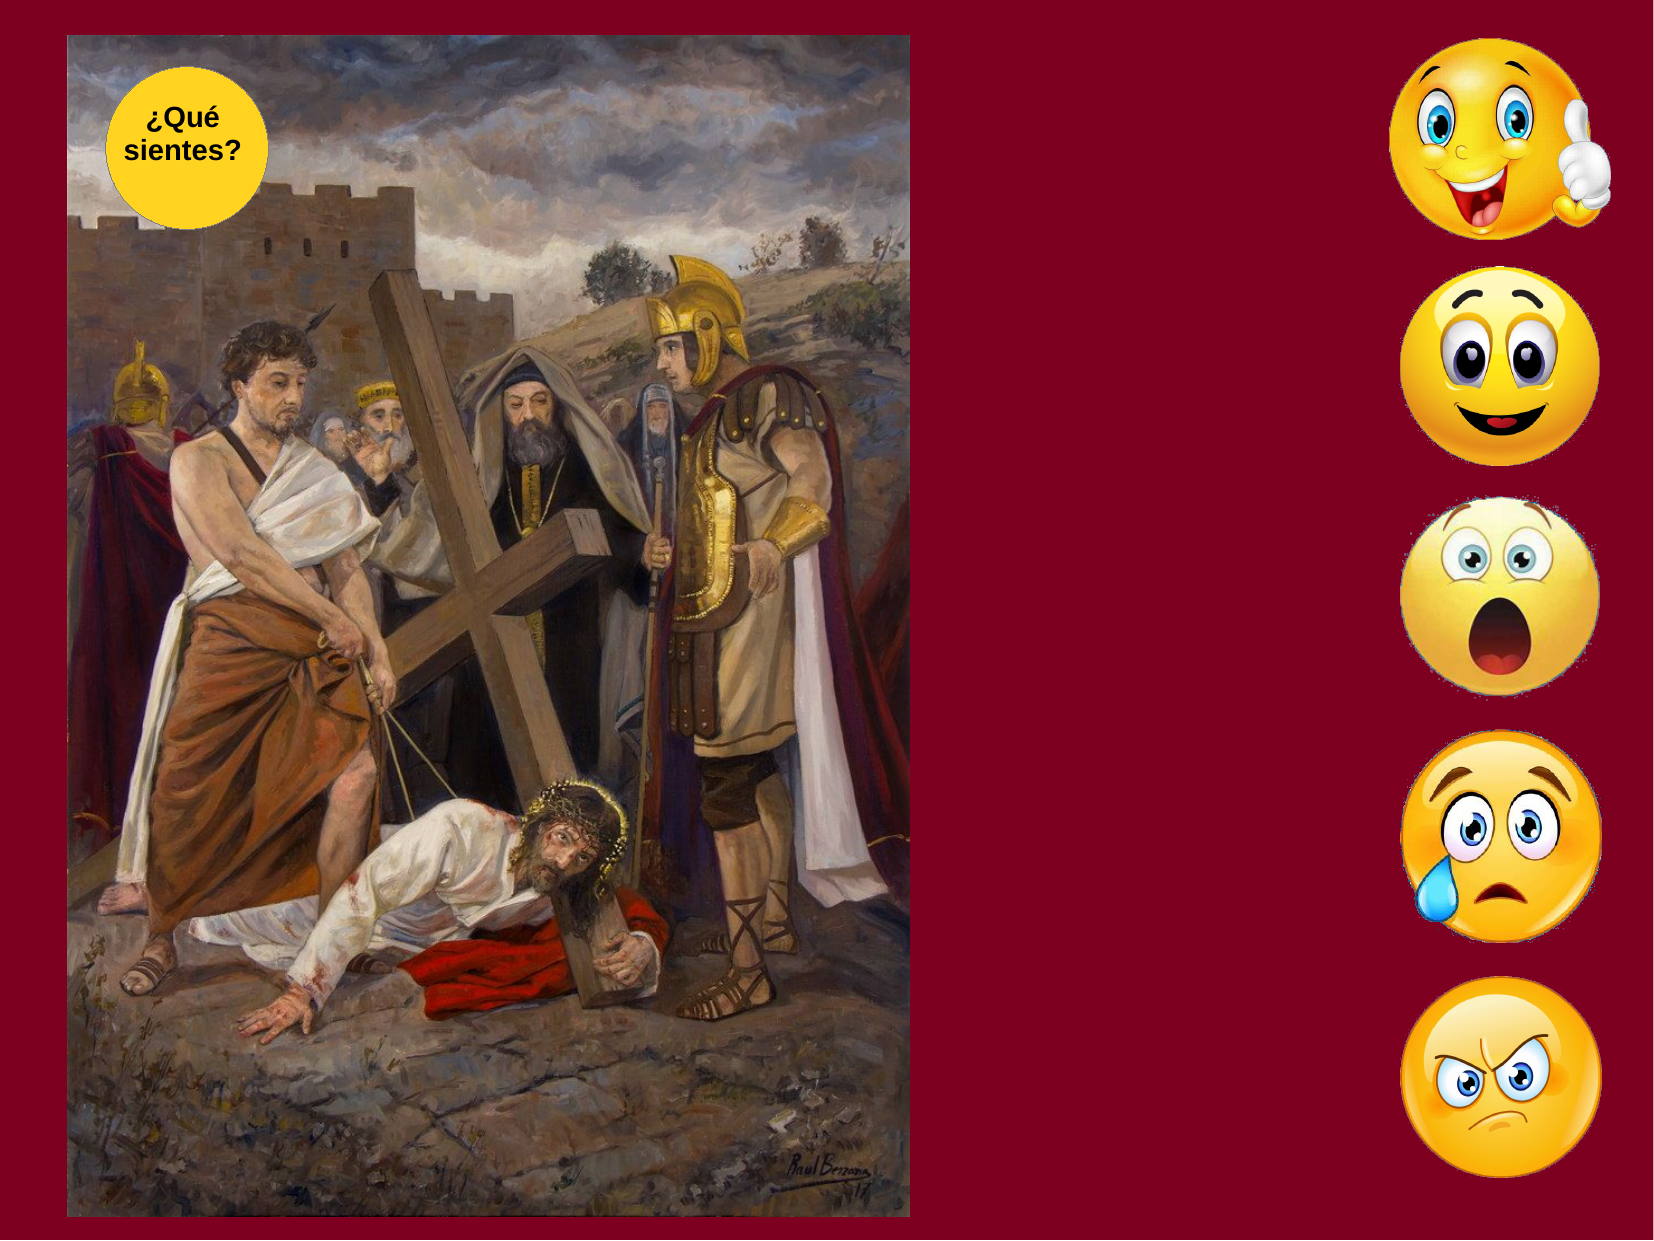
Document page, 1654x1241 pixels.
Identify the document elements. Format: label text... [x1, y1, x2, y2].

picture [1400, 495, 1602, 704]
picture [1389, 38, 1611, 240]
picture [1399, 266, 1600, 466]
picture [1400, 976, 1602, 1178]
picture [1400, 729, 1602, 943]
text_box [127, 66, 247, 93]
text_box ¿Qué sientes? [108, 93, 273, 184]
picture [67, 35, 910, 1217]
text_box [114, 184, 261, 230]
